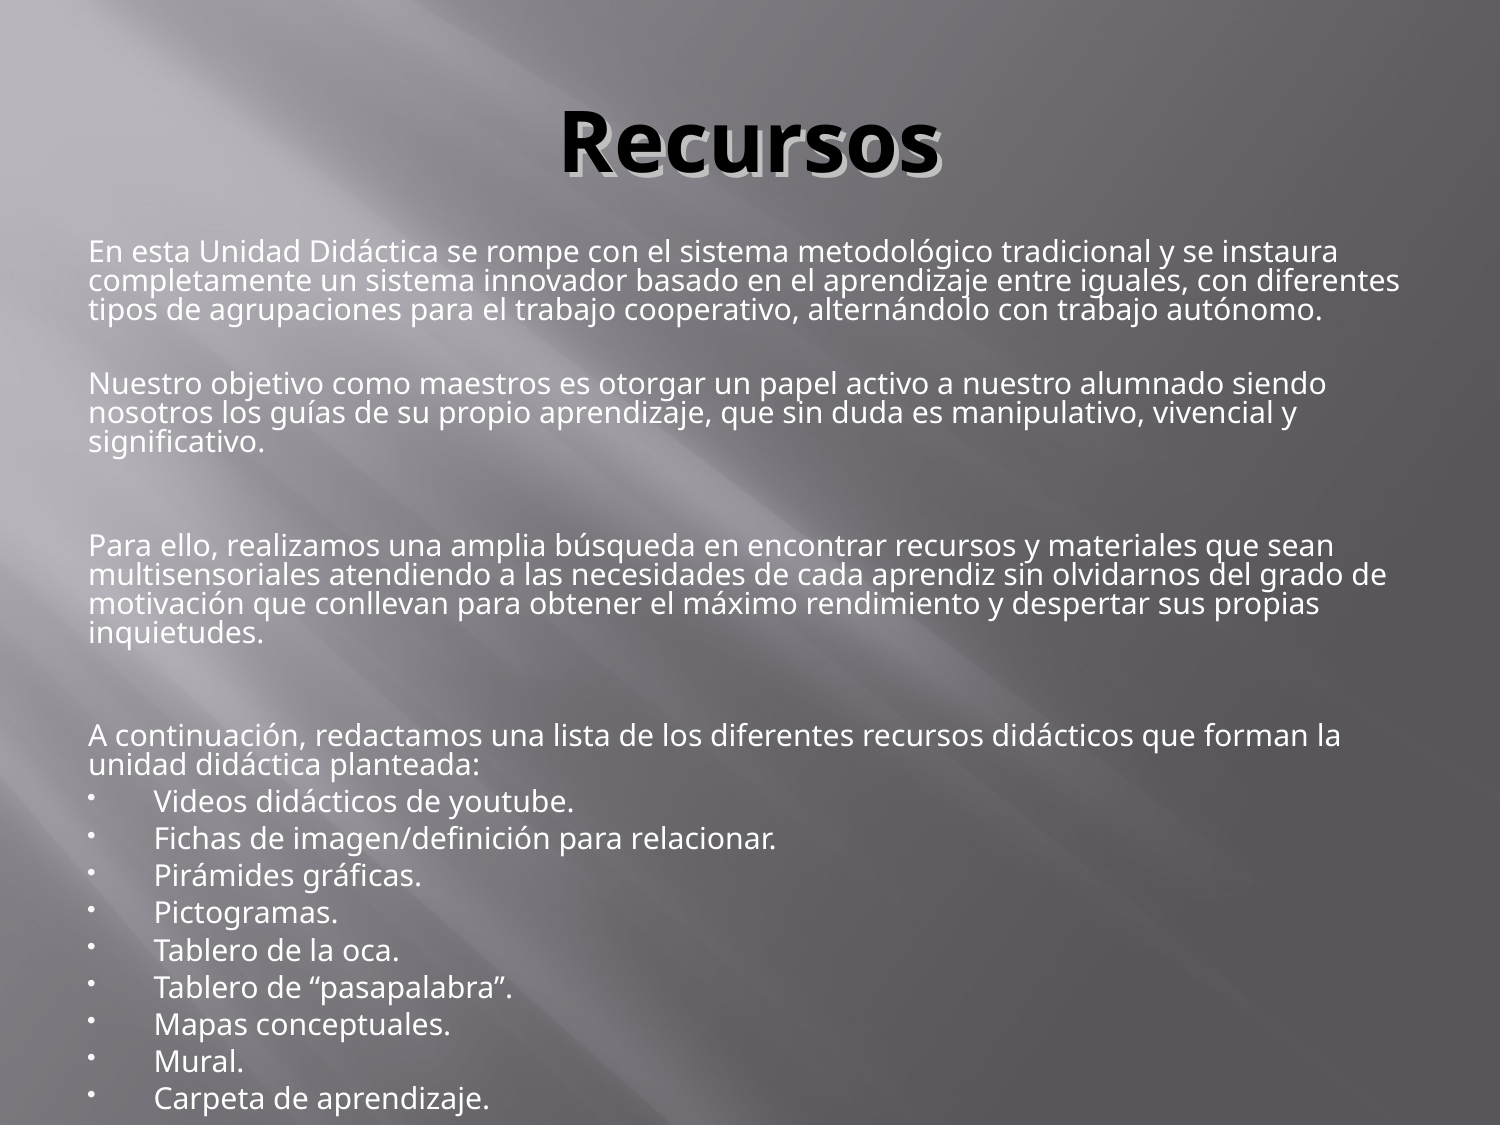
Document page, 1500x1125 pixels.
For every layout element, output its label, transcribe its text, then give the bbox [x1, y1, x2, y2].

list En esta Unidad Didáctica se rompe con el sistema metodológico tradicional y se instaura completamente un sistema innovador basado en el aprendizaje entre iguales, con diferentes tipos de agrupaciones para el trabajo cooperativo, alternándolo con trabajo autónomo. Nuestro objetivo como maestros es otorgar un papel activo a nuestro alumnado siendo nosotros los guías de su propio aprendizaje, que sin duda es manipulativo, vivencial y significativo. Para ello, realizamos una amplia búsqueda en encontrar recursos y materiales que sean multisensoriales atendiendo a las necesidades de cada aprendiz sin olvidarnos del grado de motivación que conllevan para obtener el máximo rendimiento y despertar sus propias inquietudes. A continuación, redactamos una lista de los diferentes recursos didácticos que forman la unidad didáctica planteada: Videos didácticos de youtube. Fichas de imagen/definición para relacionar. Pirámides gráficas. Pictogramas. Tablero de la oca. Tablero de “pasapalabra”. Mapas conceptuales. Mural. Carpeta de aprendizaje. [29, 231, 1426, 1125]
title Recursos [75, 45, 1426, 231]
